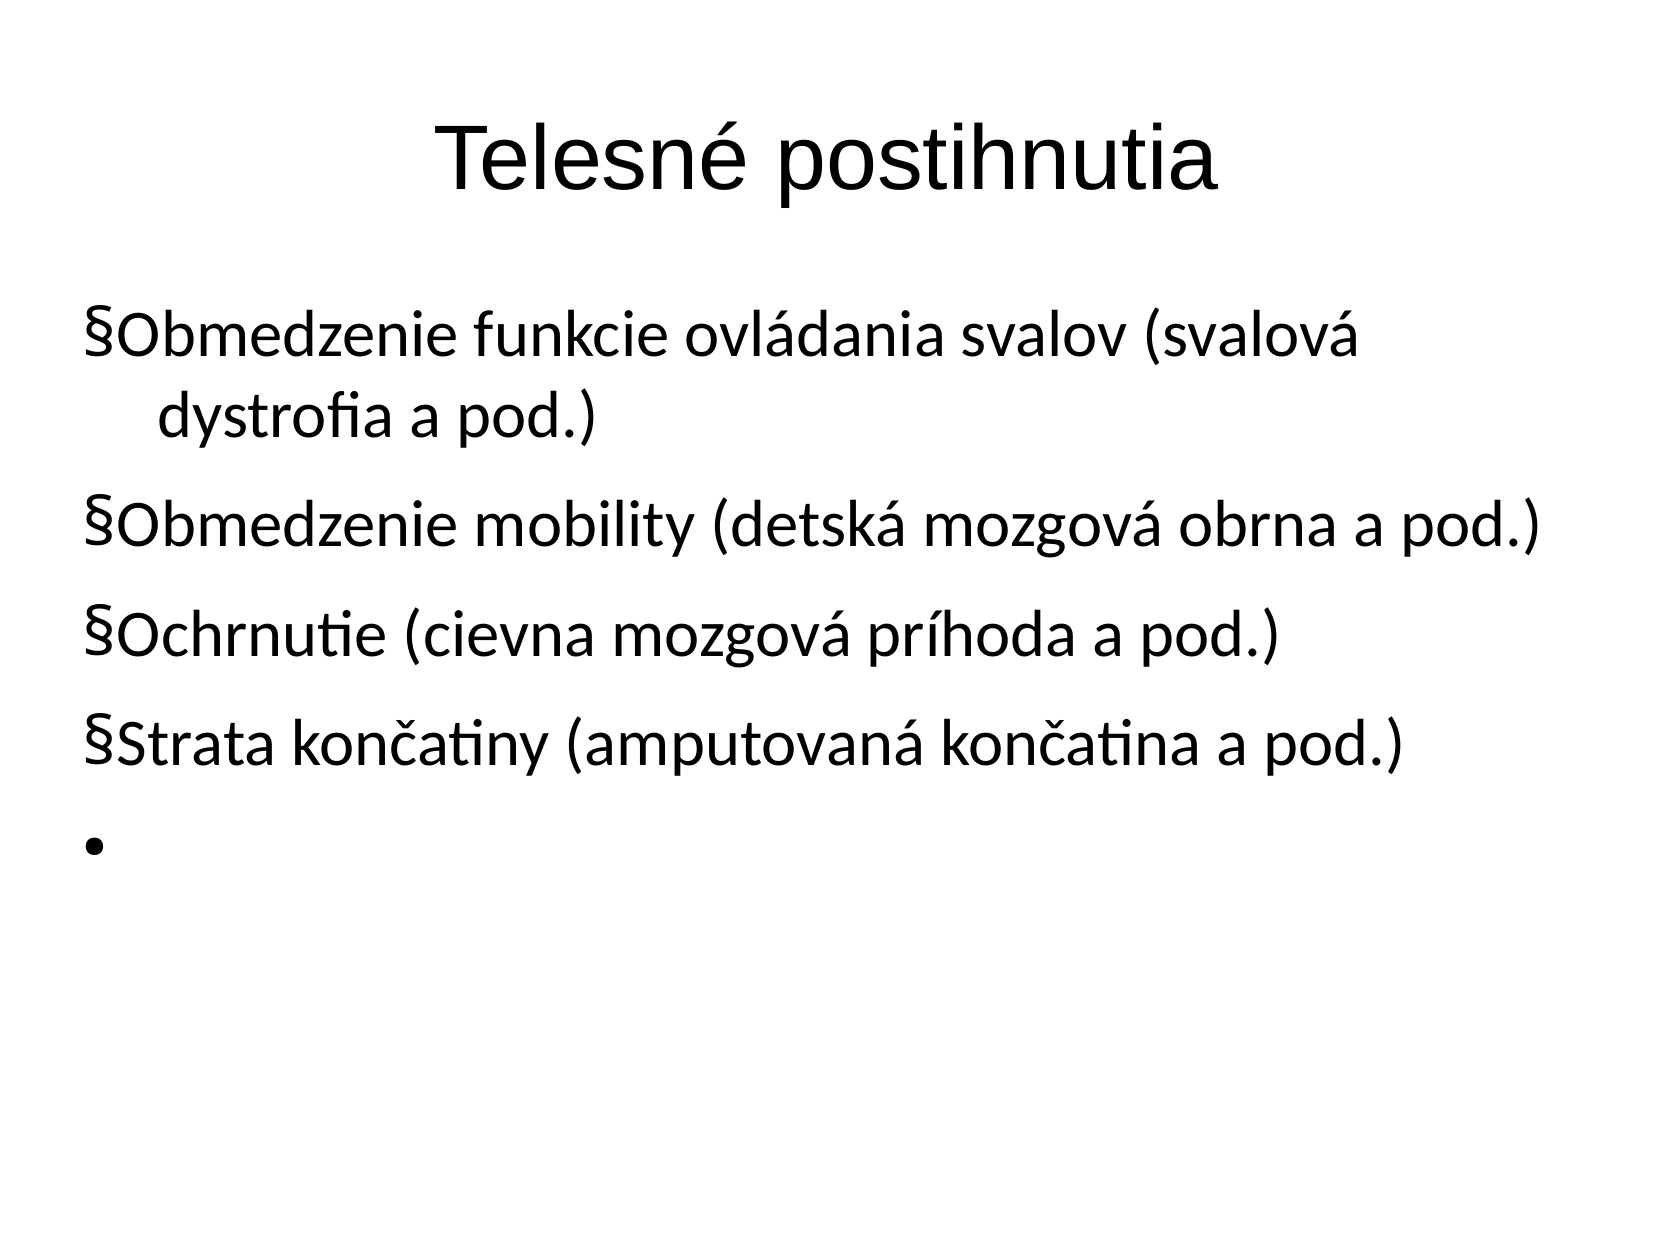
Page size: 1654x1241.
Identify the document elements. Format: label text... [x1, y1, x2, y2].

title Telesné postihnutia [82, 49, 1571, 257]
list Obmedzenie funkcie ovládania svalov (svalová dystrofia a pod.) Obmedzenie mobility (detská mozgová obrna a pod.) Ochrnutie (cievna mozgová príhoda a pod.) Strata končatiny (amputovaná končatina a pod.) [82, 290, 1571, 1010]
